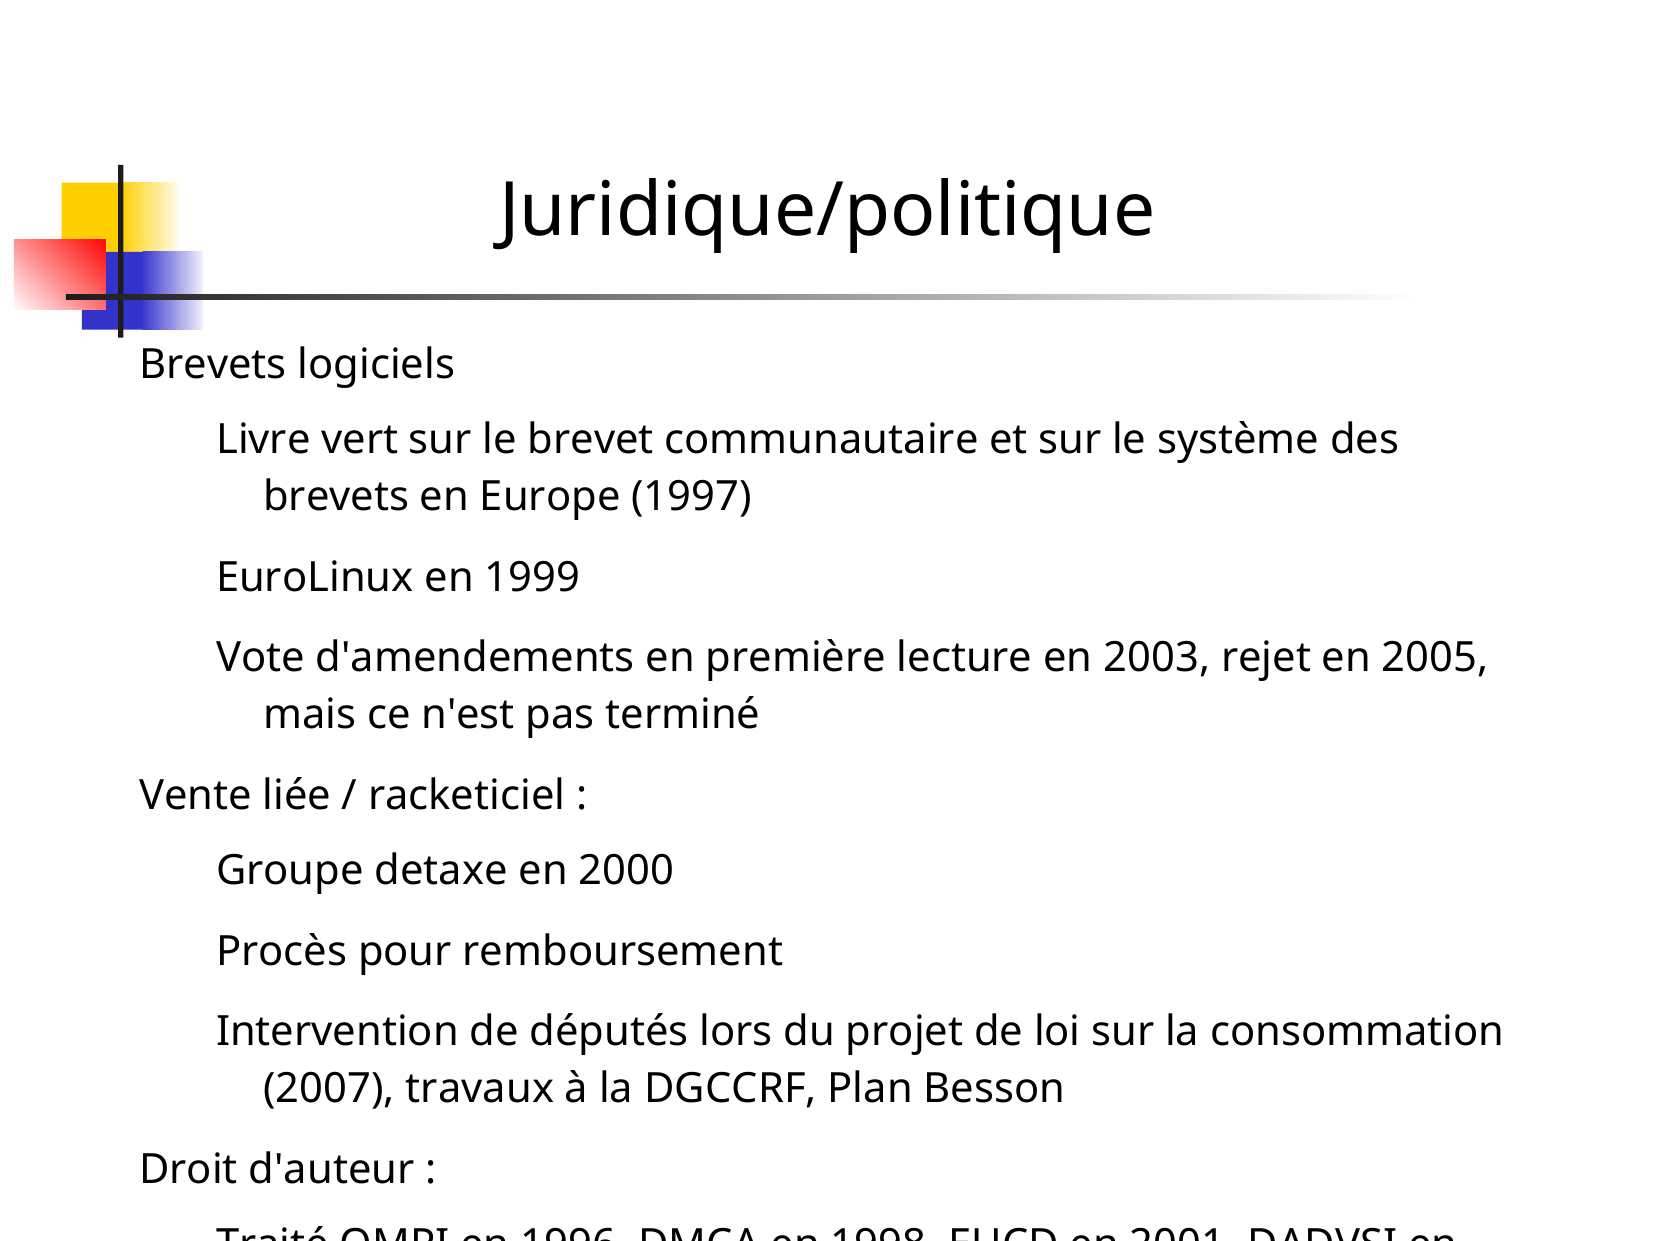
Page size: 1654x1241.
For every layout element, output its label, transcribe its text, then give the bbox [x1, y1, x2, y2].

title Juridique/politique [121, 102, 1534, 311]
list Brevets logiciels Livre vert sur le brevet communautaire et sur le système des brevets en Europe (1997) EuroLinux en 1999 Vote d'amendements en première lecture en 2003, rejet en 2005, mais ce n'est pas terminé Vente liée / racketiciel : Groupe detaxe en 2000 Procès pour remboursement Intervention de députés lors du projet de loi sur la consommation (2007), travaux à la DGCCRF, Plan Besson Droit d'auteur : Traité OMPI en 1996, DMCA en 1998, EUCD en 2001, DADVSI en 2006, Création et Internet/HADOPI en 2009 [121, 333, 1534, 1241]
